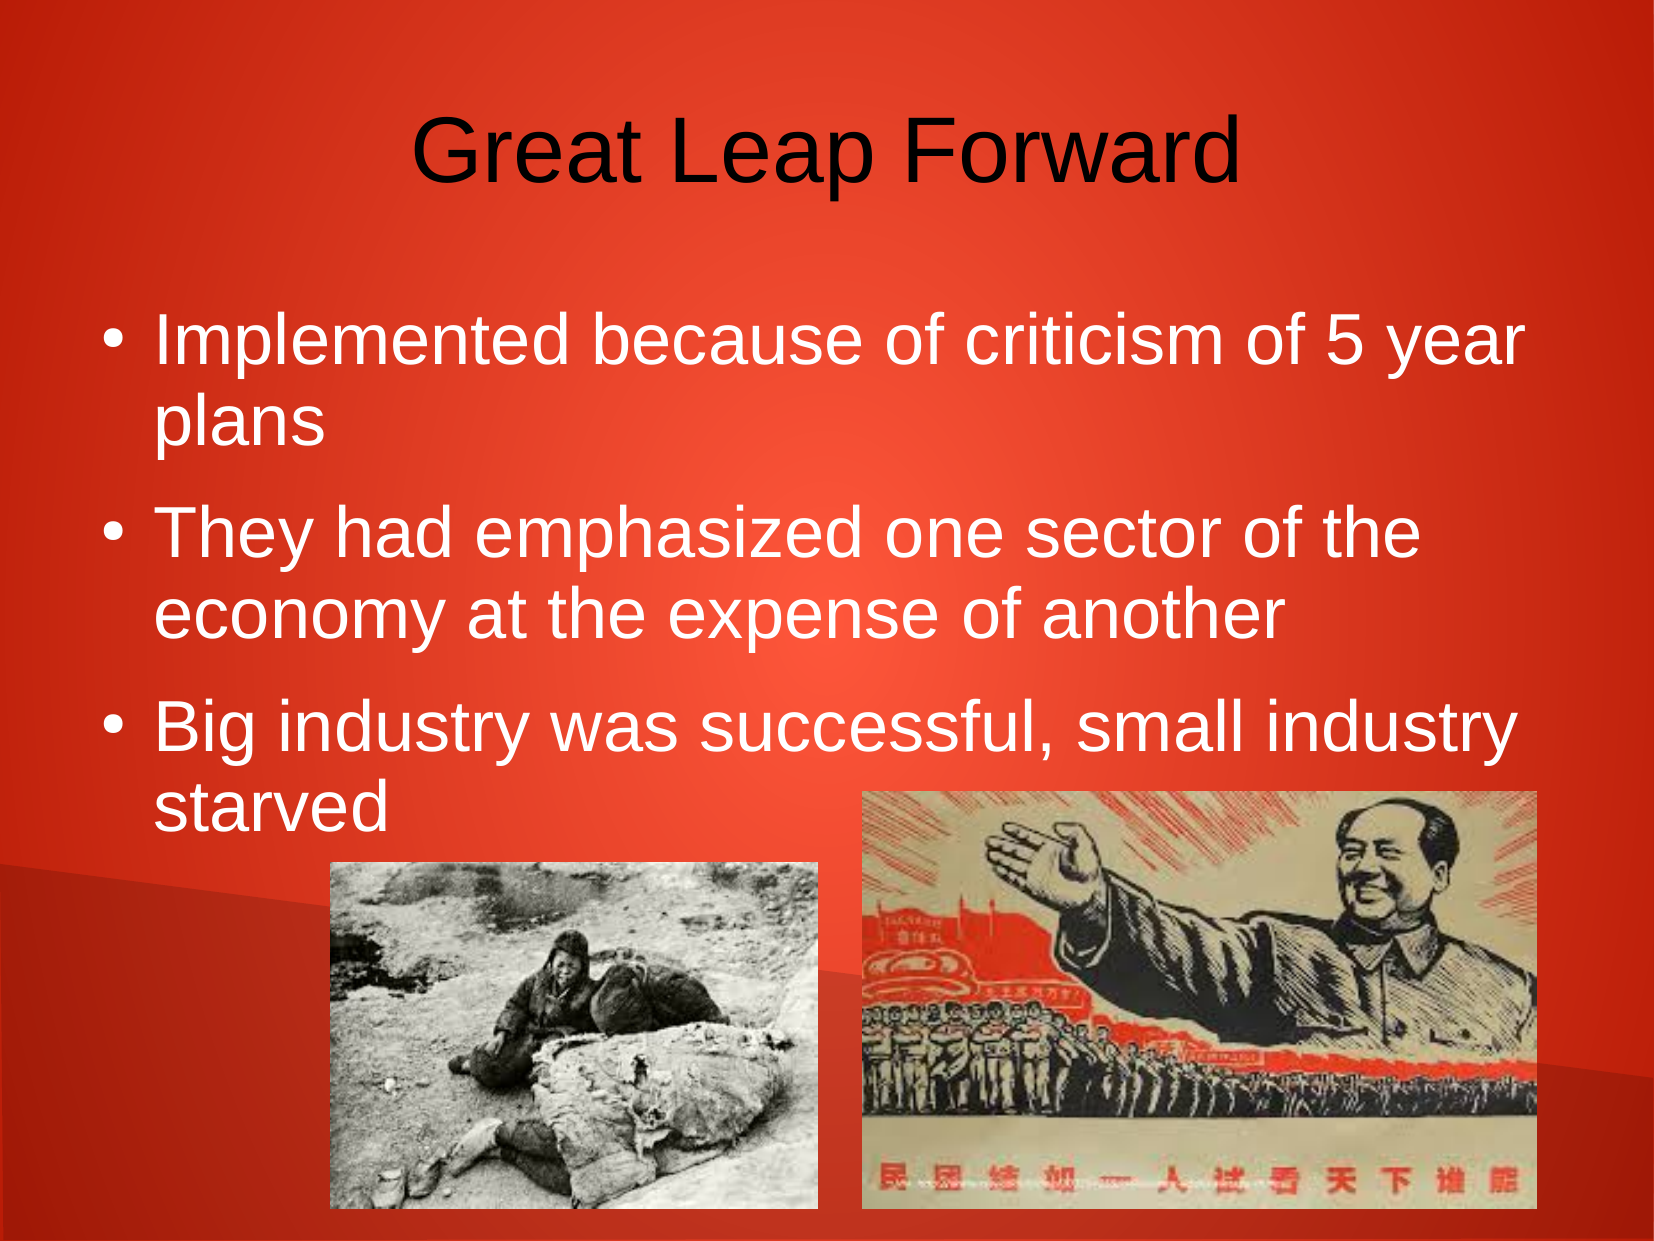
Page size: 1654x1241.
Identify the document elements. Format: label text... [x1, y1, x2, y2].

list Implemented because of criticism of 5 year plans They had emphasized one sector of the economy at the expense of another Big industry was successful, small industry starved [82, 299, 1571, 1019]
picture [862, 791, 1537, 1209]
title Great Leap Forward [82, 47, 1571, 252]
picture [330, 862, 818, 1209]
